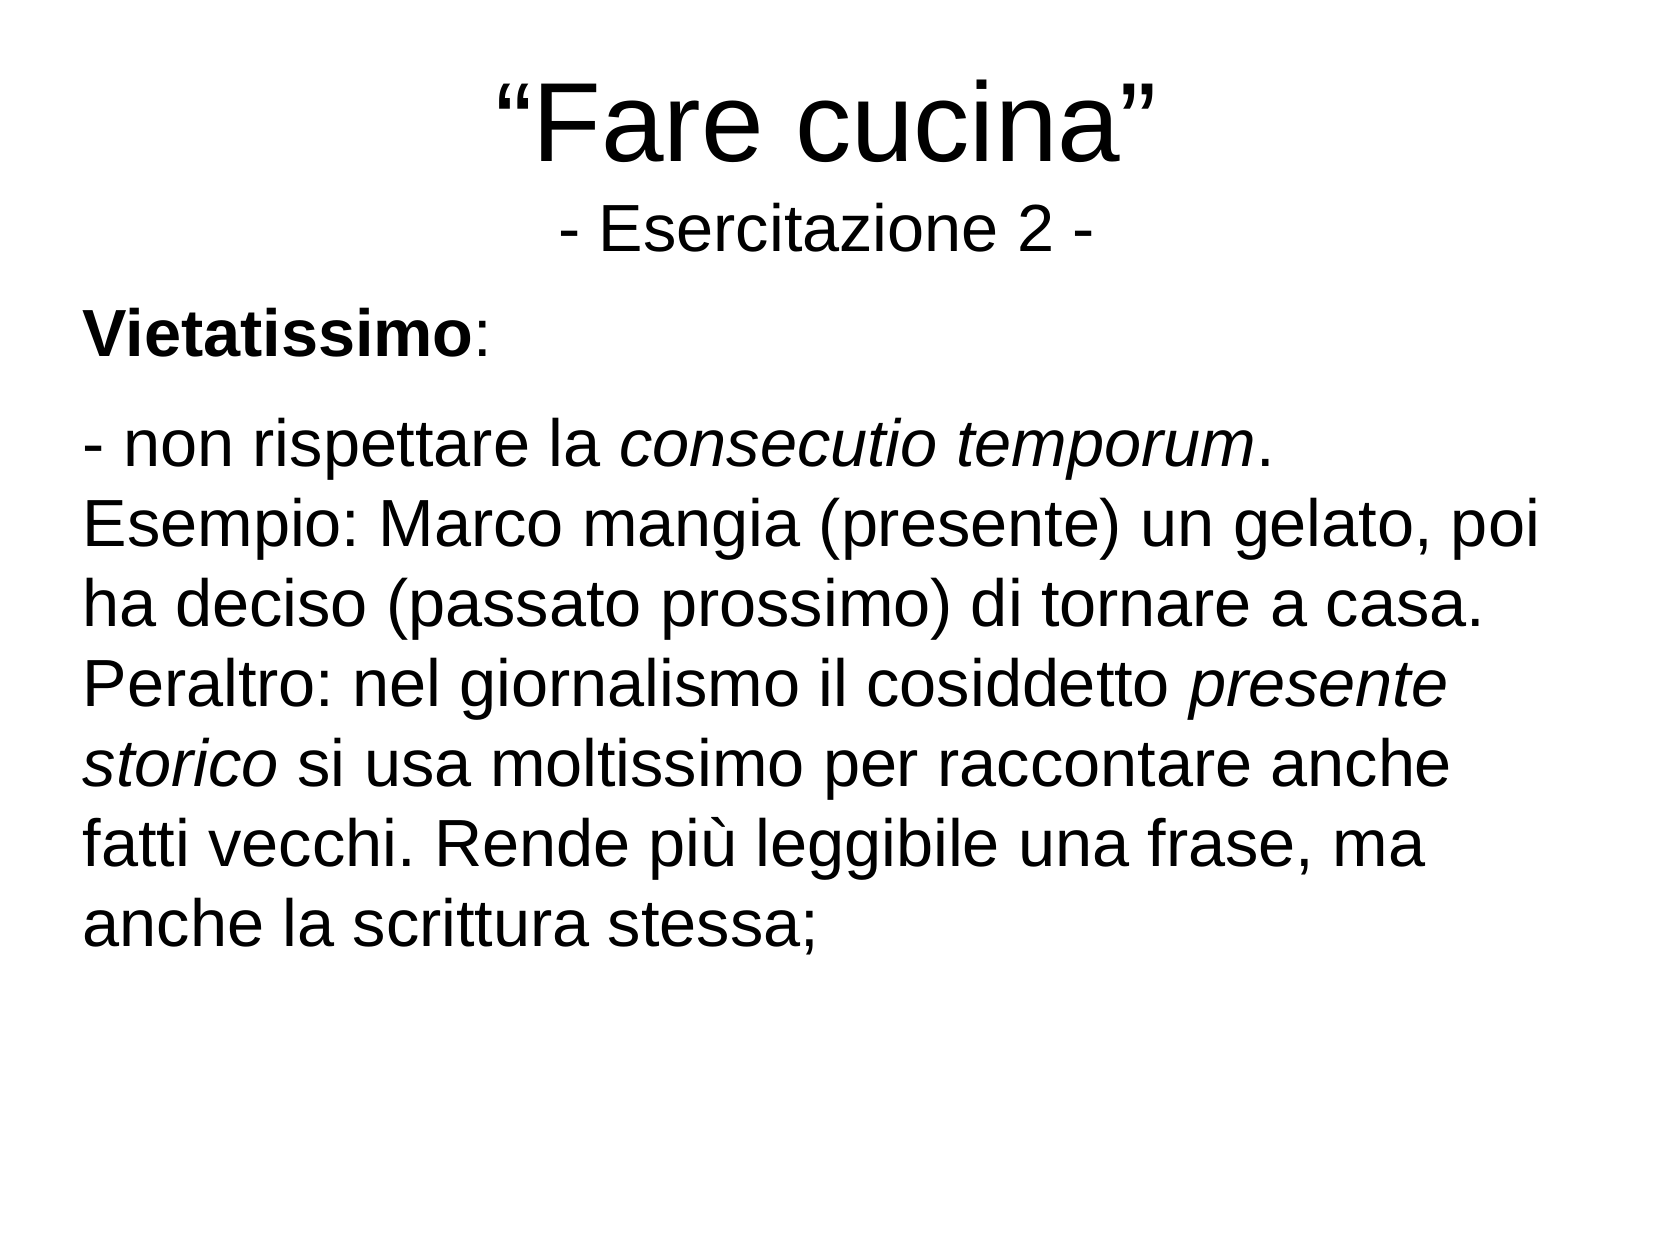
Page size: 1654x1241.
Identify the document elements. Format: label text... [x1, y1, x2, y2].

list Vietatissimo: - non rispettare la consecutio temporum. Esempio: Marco mangia (presente) un gelato, poi ha deciso (passato prossimo) di tornare a casa. Peraltro: nel giornalismo il cosiddetto presente storico si usa moltissimo per raccontare anche fatti vecchi. Rende più leggibile una frase, ma anche la scrittura stessa; [82, 290, 1571, 1109]
title “Fare cucina” - Esercitazione 2 - [82, 49, 1571, 257]
